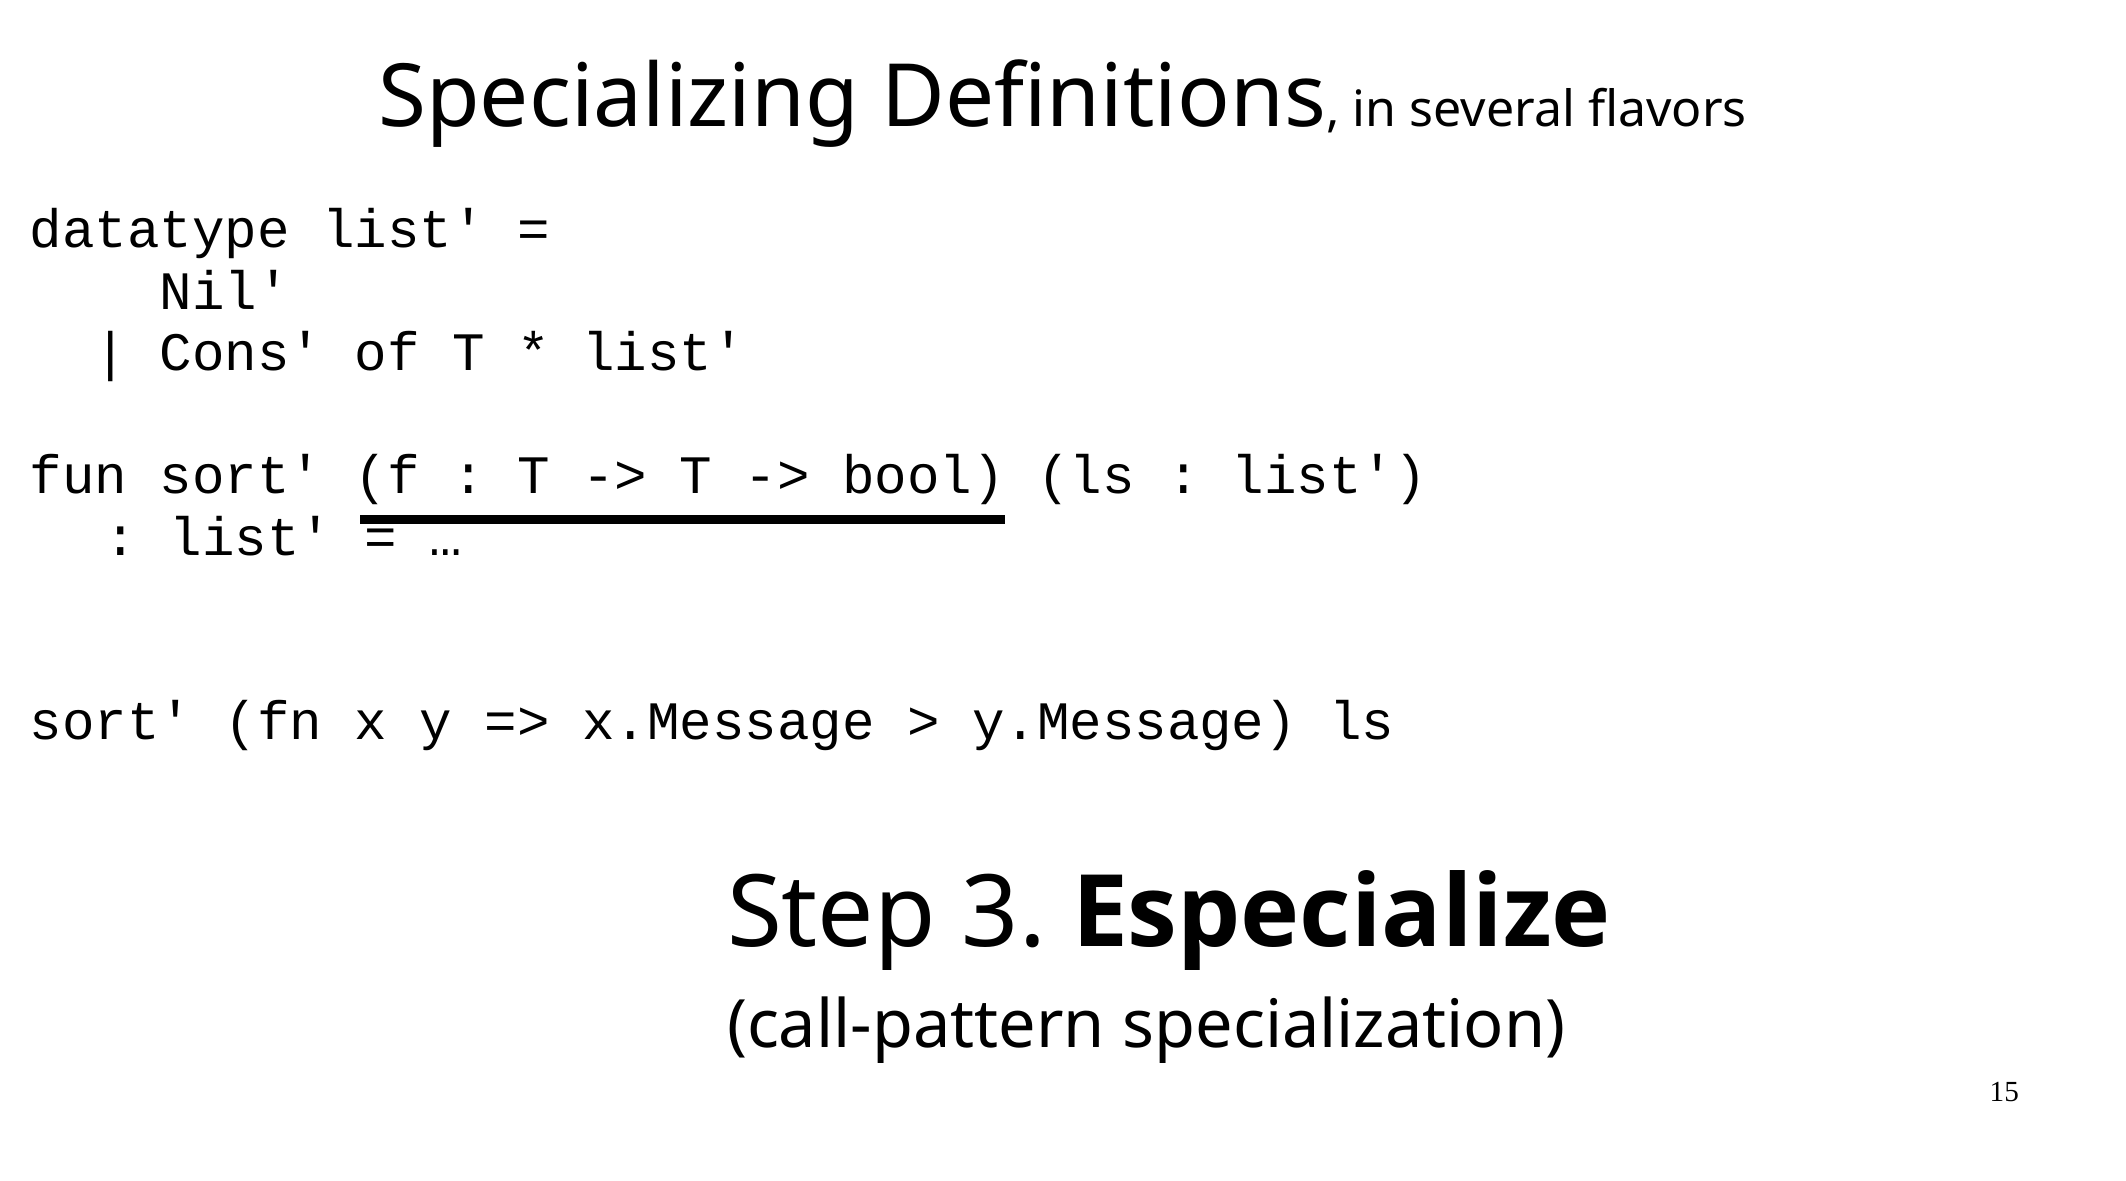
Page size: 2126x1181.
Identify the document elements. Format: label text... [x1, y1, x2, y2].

title Specializing Definitions, in several flavors [106, 0, 2020, 191]
text_box Step 3. Especialize (call-pattern specialization) [712, 832, 1600, 1042]
text_box datatype list' = Nil' | Cons' of T * list' fun sort' (f : T -> T -> bool) (ls : list') : list' = … sort' (fn x y => x.Message > y.Message) ls [15, 195, 2101, 1171]
